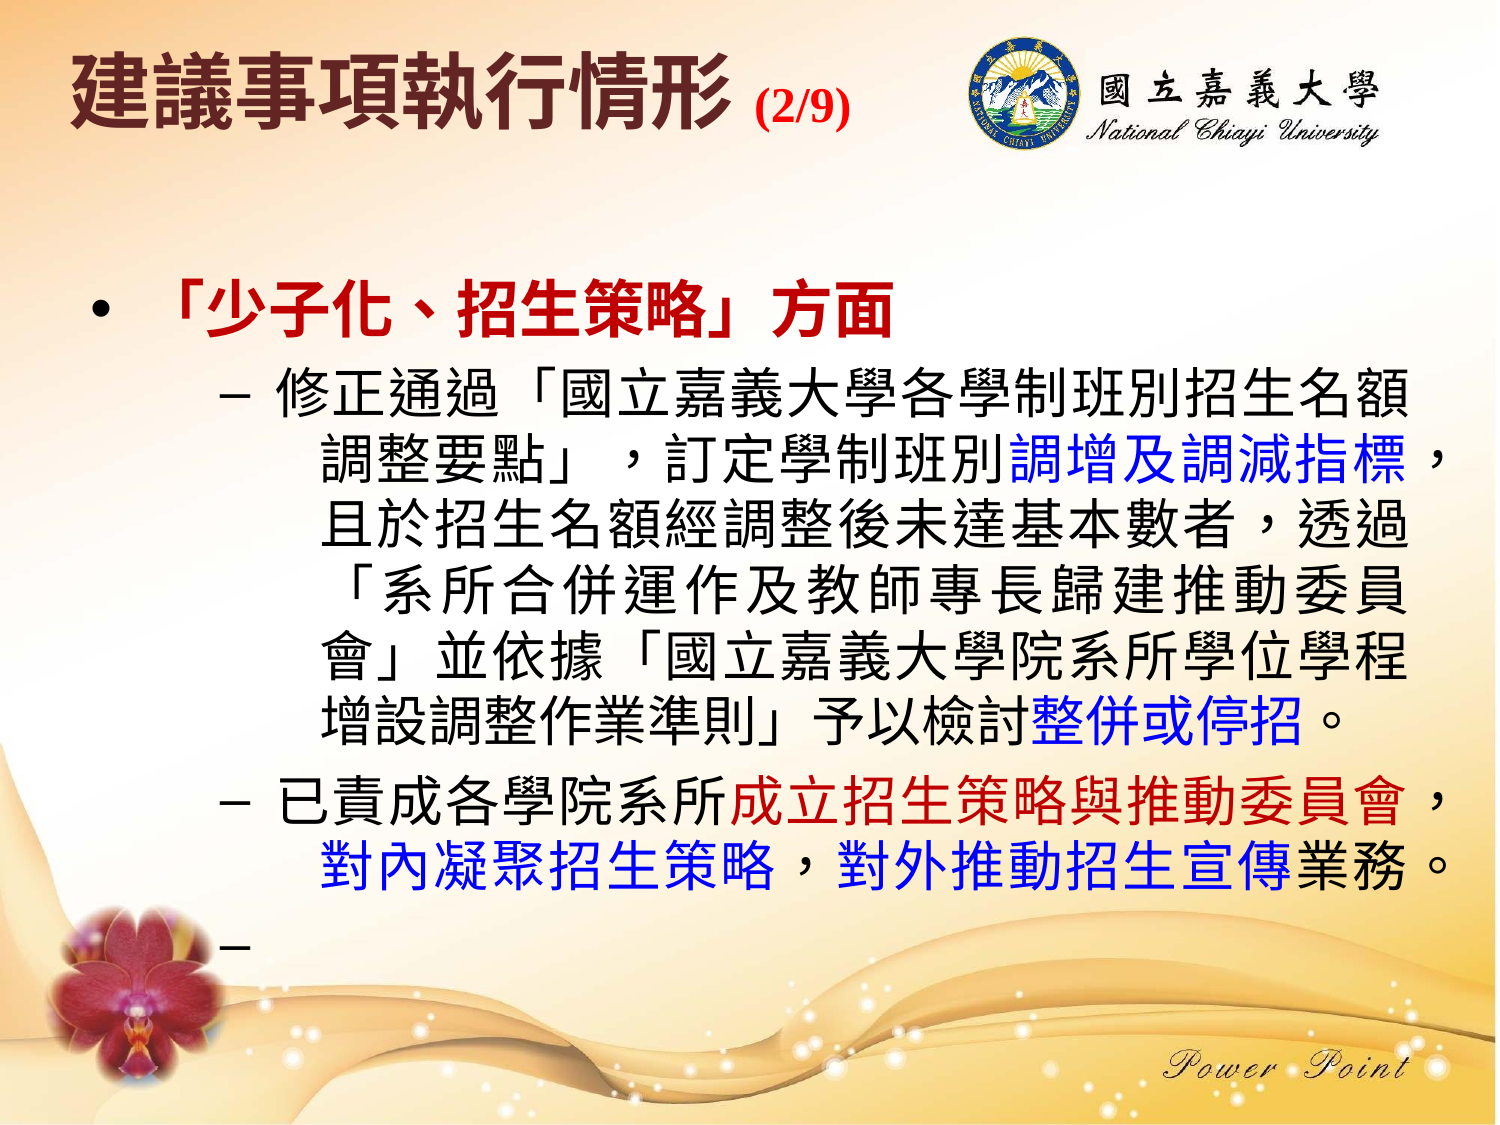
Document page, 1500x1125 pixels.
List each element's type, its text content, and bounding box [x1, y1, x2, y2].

title 建議事項執行情形(2/9) [53, 30, 1404, 147]
list 「少子化、招生策略」方面 修正通過「國立嘉義大學各學制班別招生名額調整要點」，訂定學制班別調增及調減指標，且於招生名額經調整後未達基本數者，透過「系所合併運作及教師專長歸建推動委員會」並依據「國立嘉義大學院系所學位學程增設調整作業準則」予以檢討整併或停招。 已責成各學院系所成立招生策略與推動委員會，對內凝聚招生策略，對外推動招生宣傳業務。 [75, 262, 1426, 1005]
